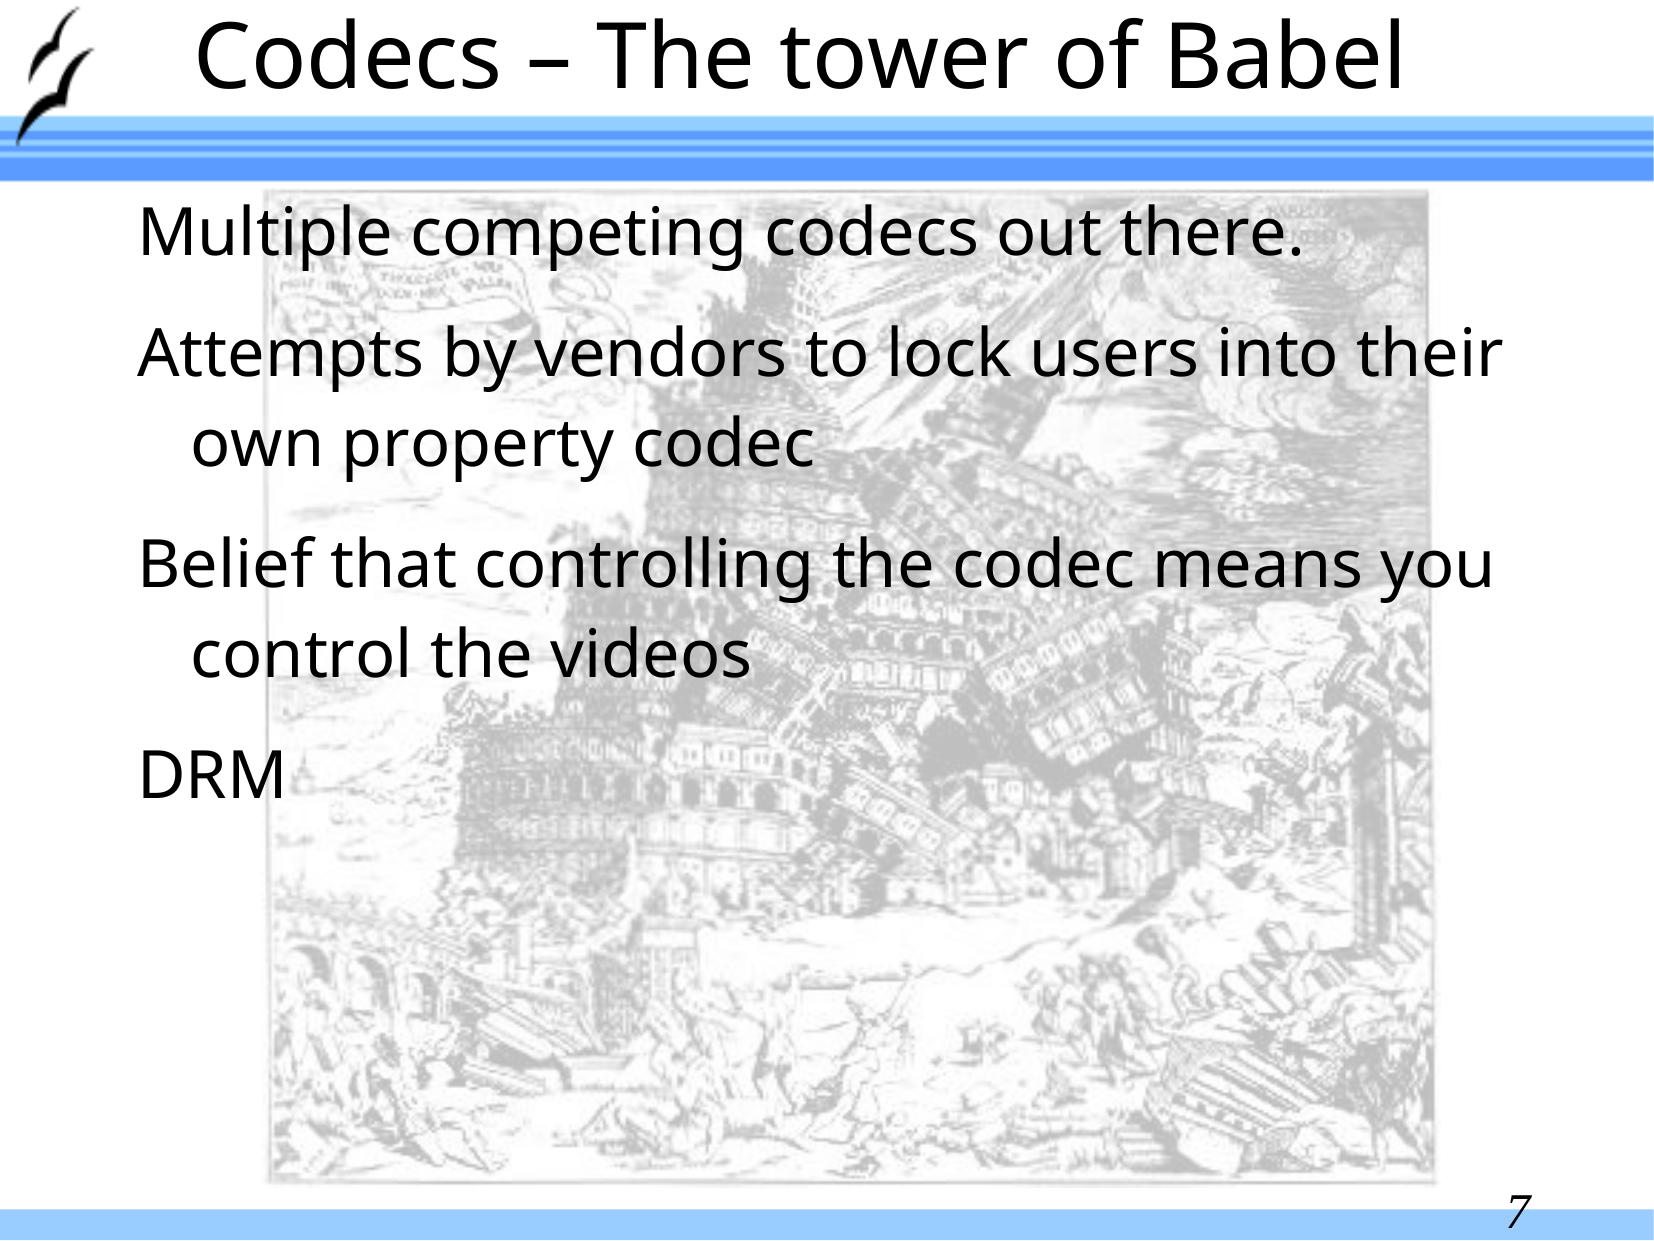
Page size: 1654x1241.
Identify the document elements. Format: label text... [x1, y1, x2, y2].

picture [0, 0, 1654, 188]
title Codecs – The tower of Babel [94, 0, 1507, 121]
list Multiple competing codecs out there. Attempts by vendors to lock users into their own property codec Belief that controlling the codec means you control the videos DRM [119, 184, 1532, 1192]
